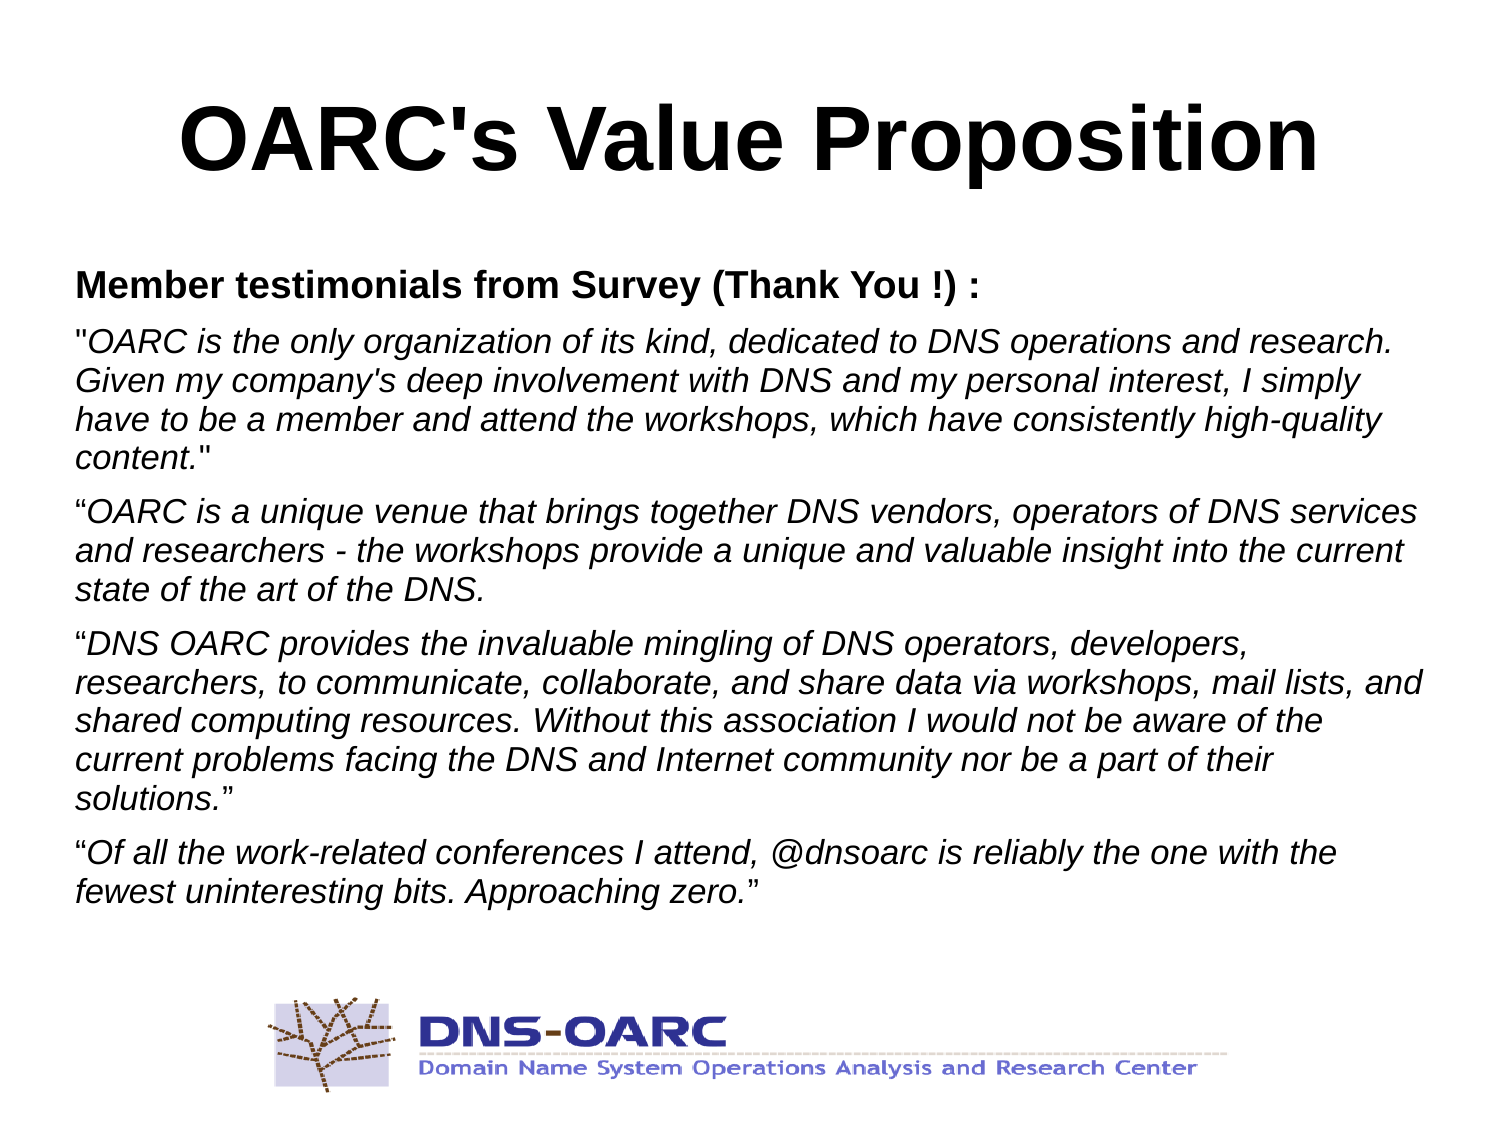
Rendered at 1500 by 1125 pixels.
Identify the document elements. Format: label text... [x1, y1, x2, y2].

list Member testimonials from Survey (Thank You !) : "OARC is the only organization of its kind, dedicated to DNS operations and research. Given my company's deep involvement with DNS and my personal interest, I simply have to be a member and attend the workshops, which have consistently high-quality content." “OARC is a unique venue that brings together DNS vendors, operators of DNS services and researchers - the workshops provide a unique and valuable insight into the current state of the art of the DNS. “DNS OARC provides the invaluable mingling of DNS operators, developers, researchers, to communicate, collaborate, and share data via workshops, mail lists, and shared computing resources. Without this association I would not be aware of the current problems facing the DNS and Internet community nor be a part of their solutions.” “Of all the work-related conferences I attend, @dnsoarc is reliably the one with the fewest uninteresting bits. Approaching zero.” [75, 263, 1425, 916]
picture [214, 991, 1259, 1099]
title OARC's Value Proposition [75, 44, 1425, 233]
